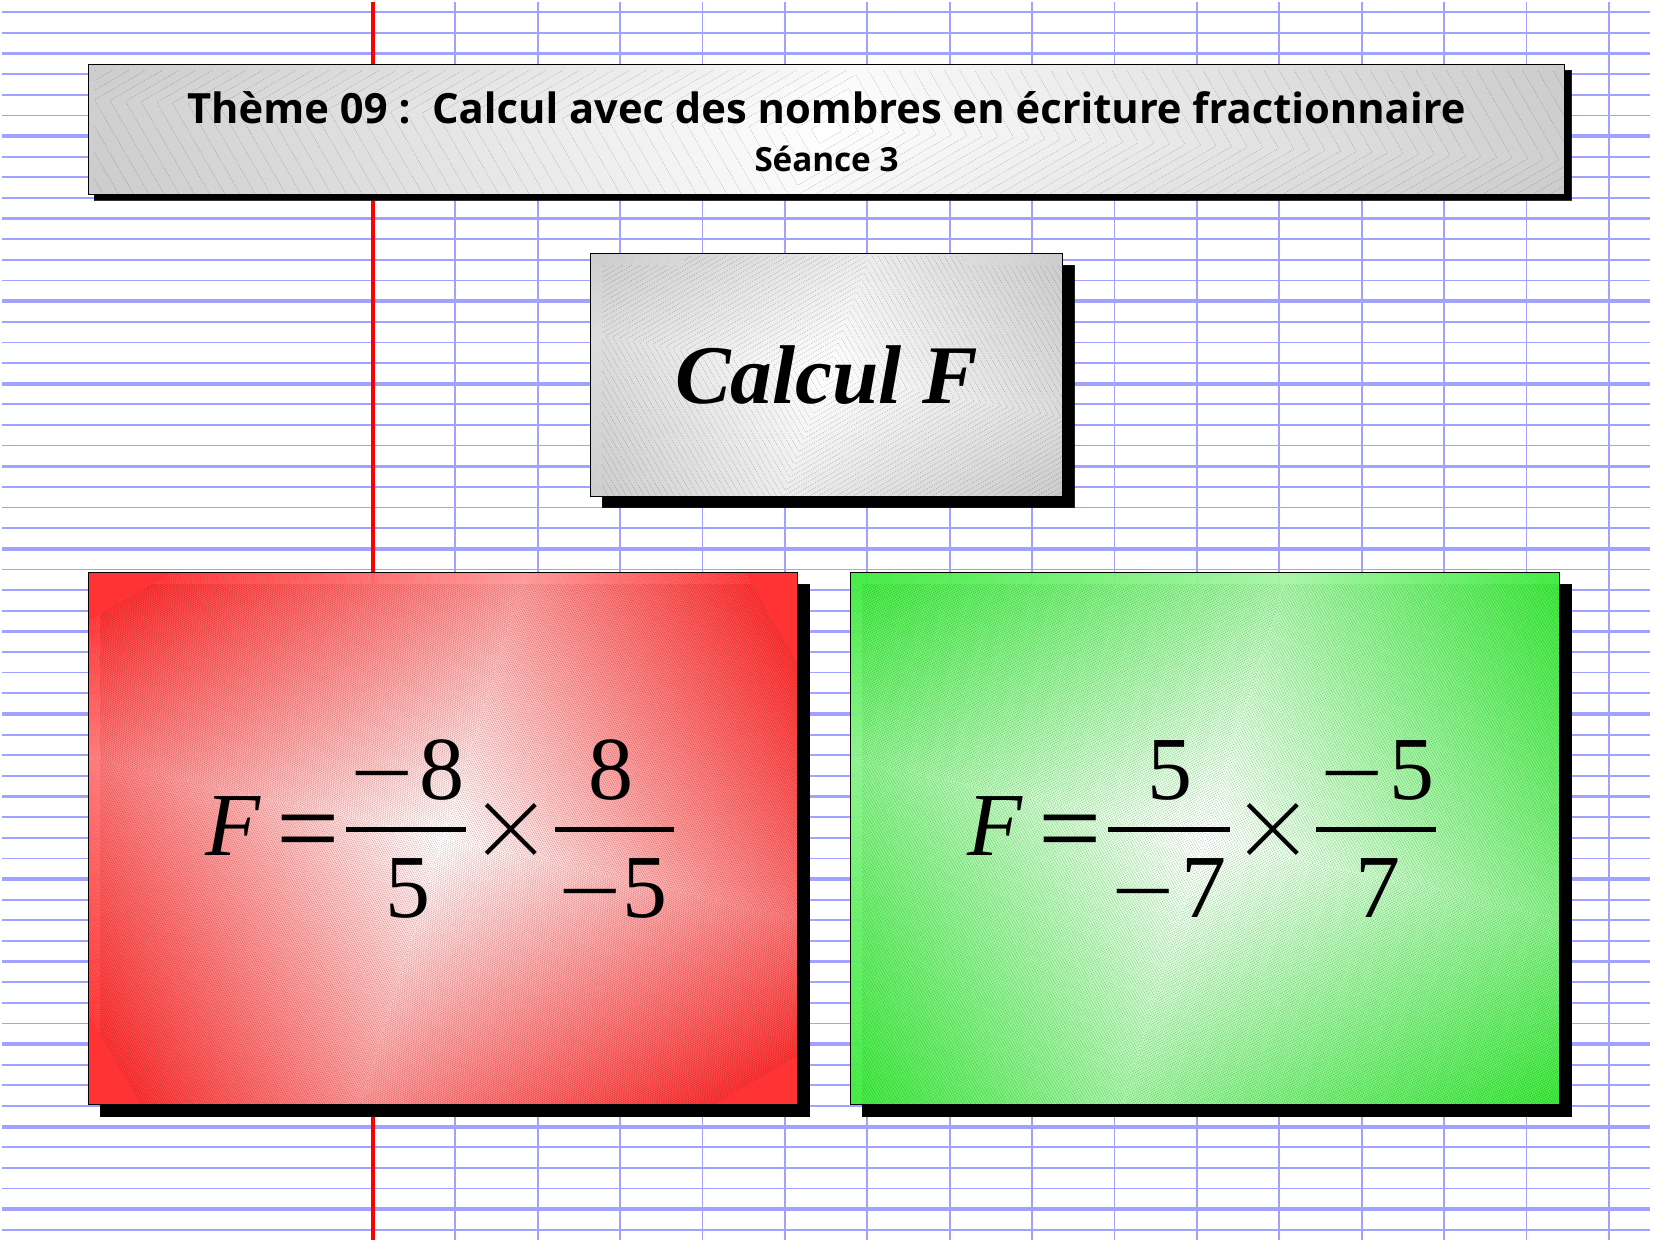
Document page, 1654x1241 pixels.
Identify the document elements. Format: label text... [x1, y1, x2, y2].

text_box Calcul F [590, 253, 1063, 497]
chart [177, 720, 699, 940]
text_box [850, 572, 1560, 1105]
text_box [88, 572, 798, 1105]
chart [939, 720, 1463, 940]
picture [0, 0, 1654, 1241]
text_box Thème 09 : Calcul avec des nombres en écriture fractionnaire Séance 3 [88, 64, 1565, 195]
